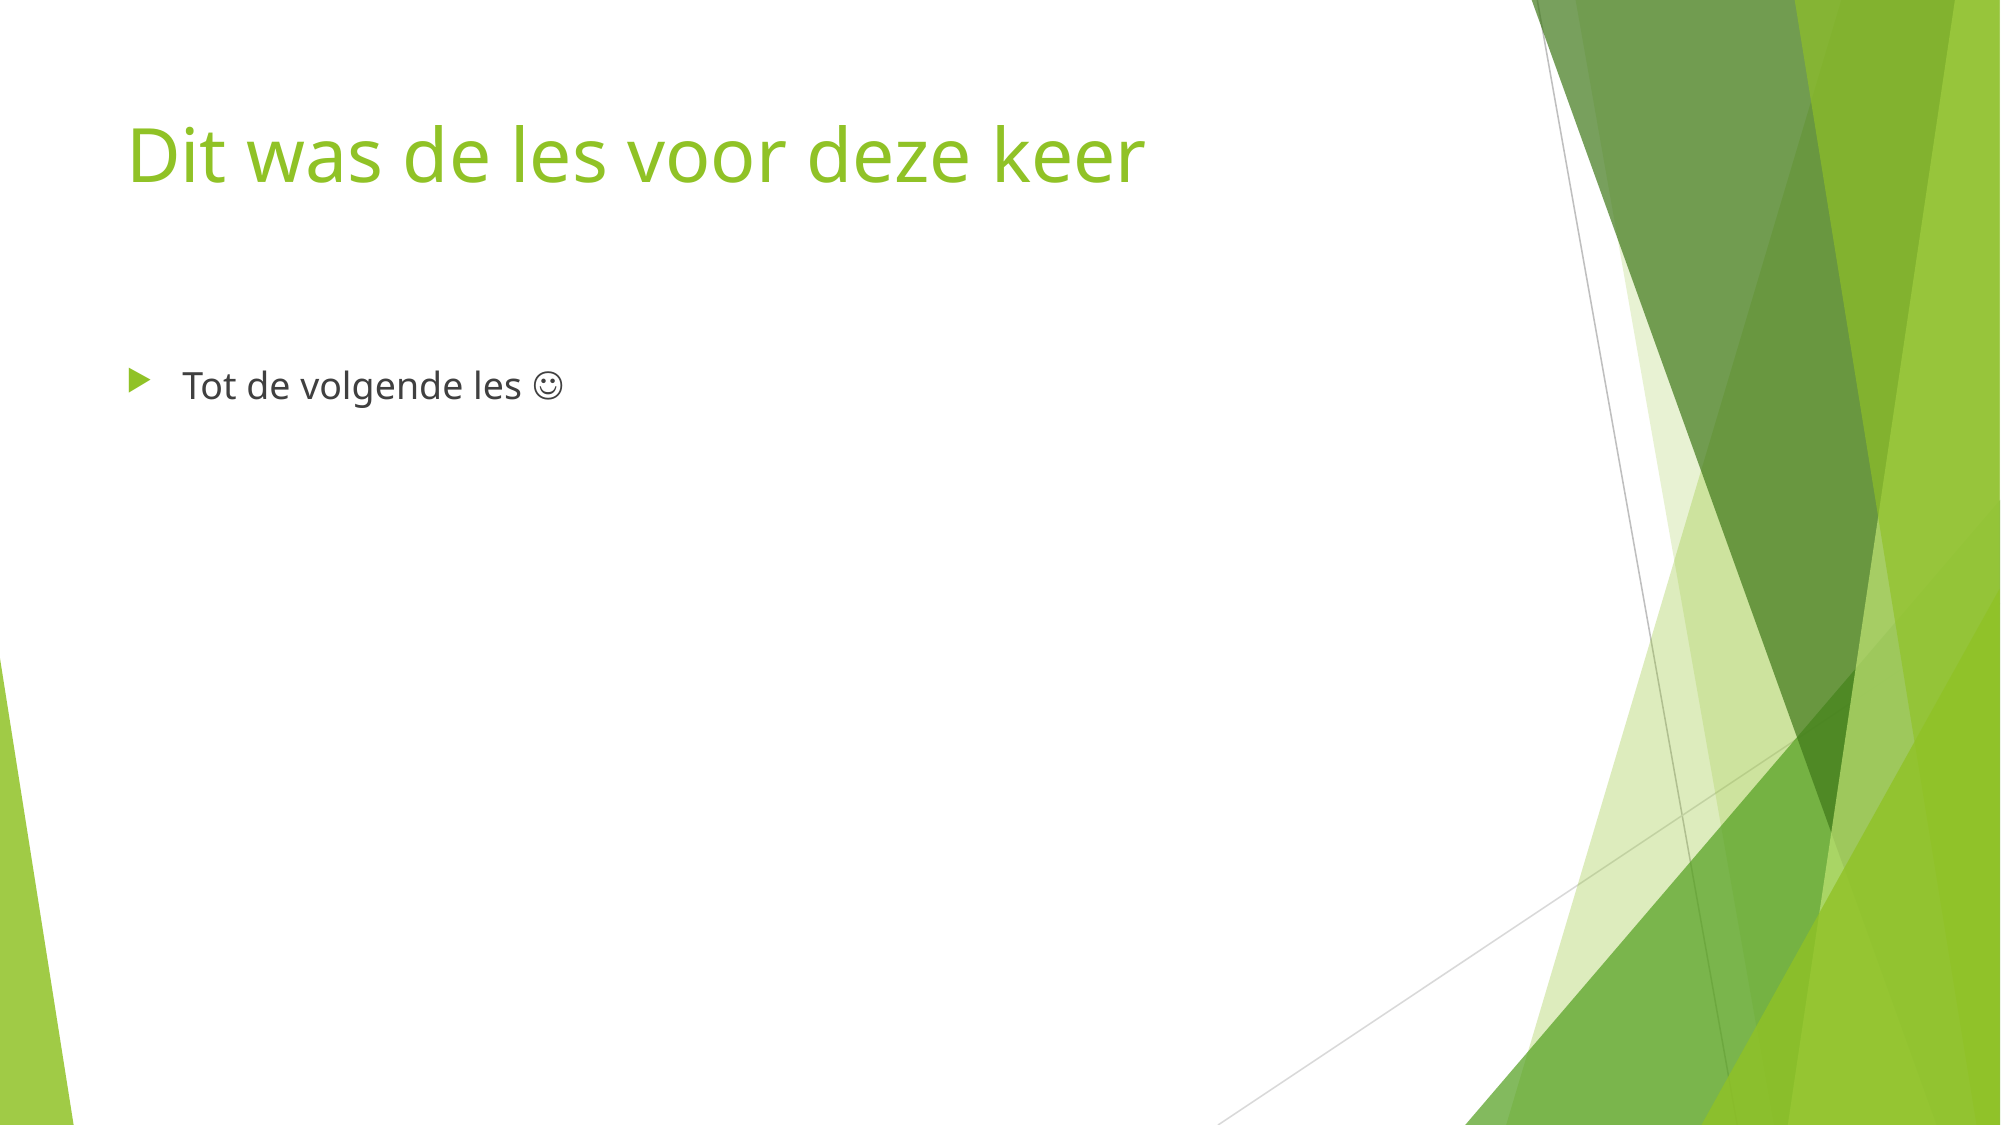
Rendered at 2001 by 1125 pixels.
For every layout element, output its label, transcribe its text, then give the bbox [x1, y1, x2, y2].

list Tot de volgende les  [111, 354, 1522, 992]
title Dit was de les voor deze keer [111, 99, 1522, 317]
